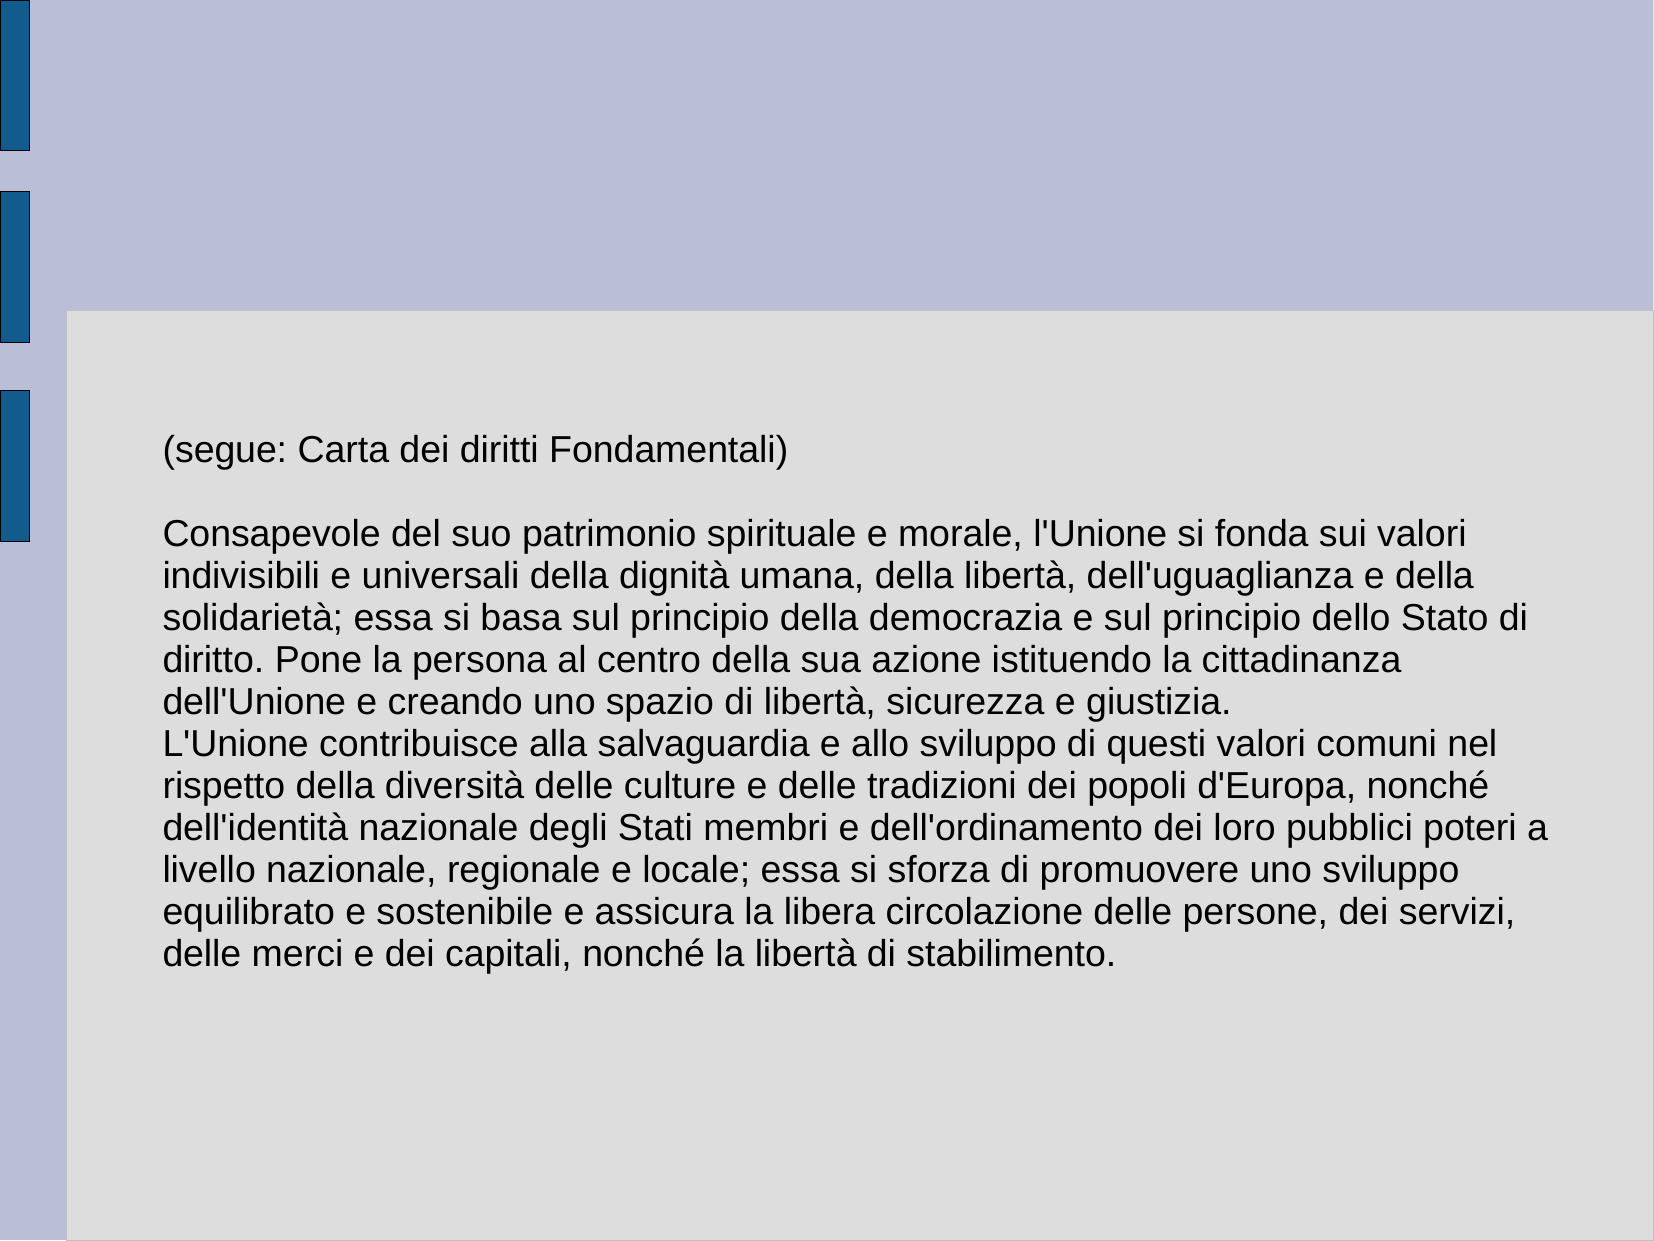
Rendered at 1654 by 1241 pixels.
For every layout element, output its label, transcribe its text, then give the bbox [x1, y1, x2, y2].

text_box (segue: Carta dei diritti Fondamentali) Consapevole del suo patrimonio spirituale e morale, l'Unione si fonda sui valori indivisibili e universali della dignità umana, della libertà, dell'uguaglianza e della solidarietà; essa si basa sul principio della democrazia e sul principio dello Stato di diritto. Pone la persona al centro della sua azione istituendo la cittadinanza dell'Unione e creando uno spazio di libertà, sicurezza e giustizia. L'Unione contribuisce alla salvaguardia e allo sviluppo di questi valori comuni nel rispetto della diversità delle culture e delle tradizioni dei popoli d'Europa, nonché dell'identità nazionale degli Stati membri e dell'ordinamento dei loro pubblici poteri a livello nazionale, regionale e locale; essa si sforza di promuovere uno sviluppo equilibrato e sostenibile e assicura la libera circolazione delle persone, dei servizi, delle merci e dei capitali, nonché la libertà di stabilimento. [147, 421, 1565, 983]
